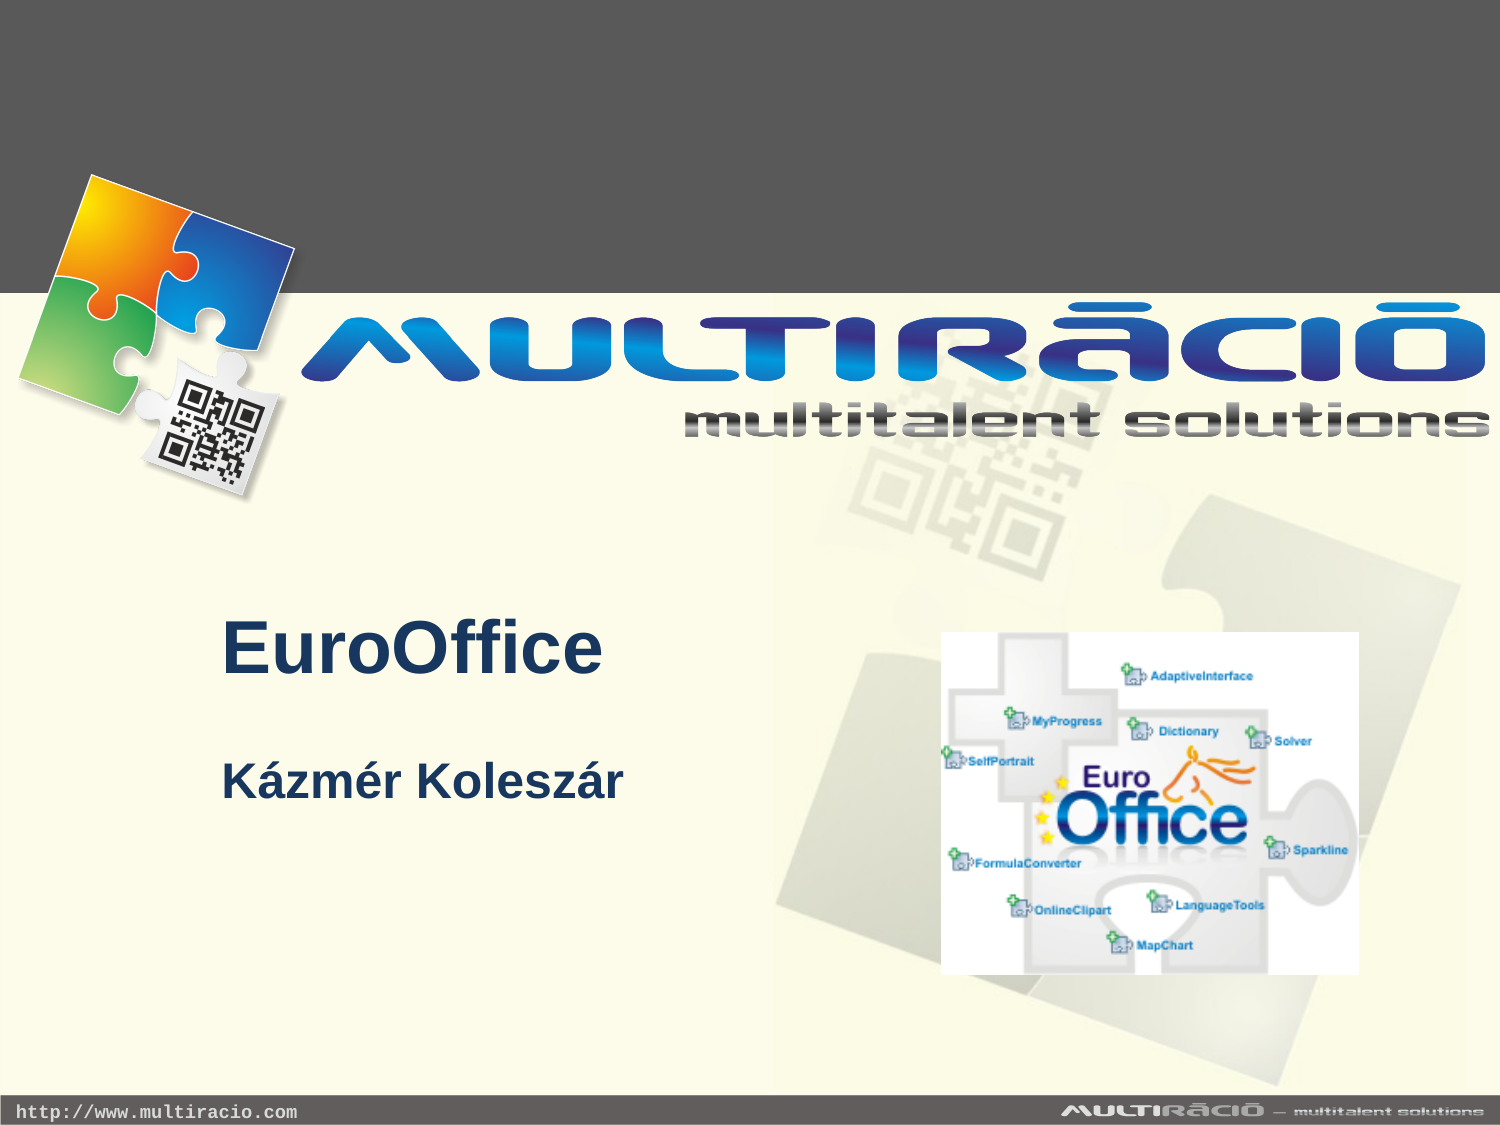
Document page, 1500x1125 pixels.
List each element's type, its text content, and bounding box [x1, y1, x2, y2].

picture [0, 167, 1500, 1125]
title EuroOffice Kázmér Koleszár [206, 590, 1369, 816]
